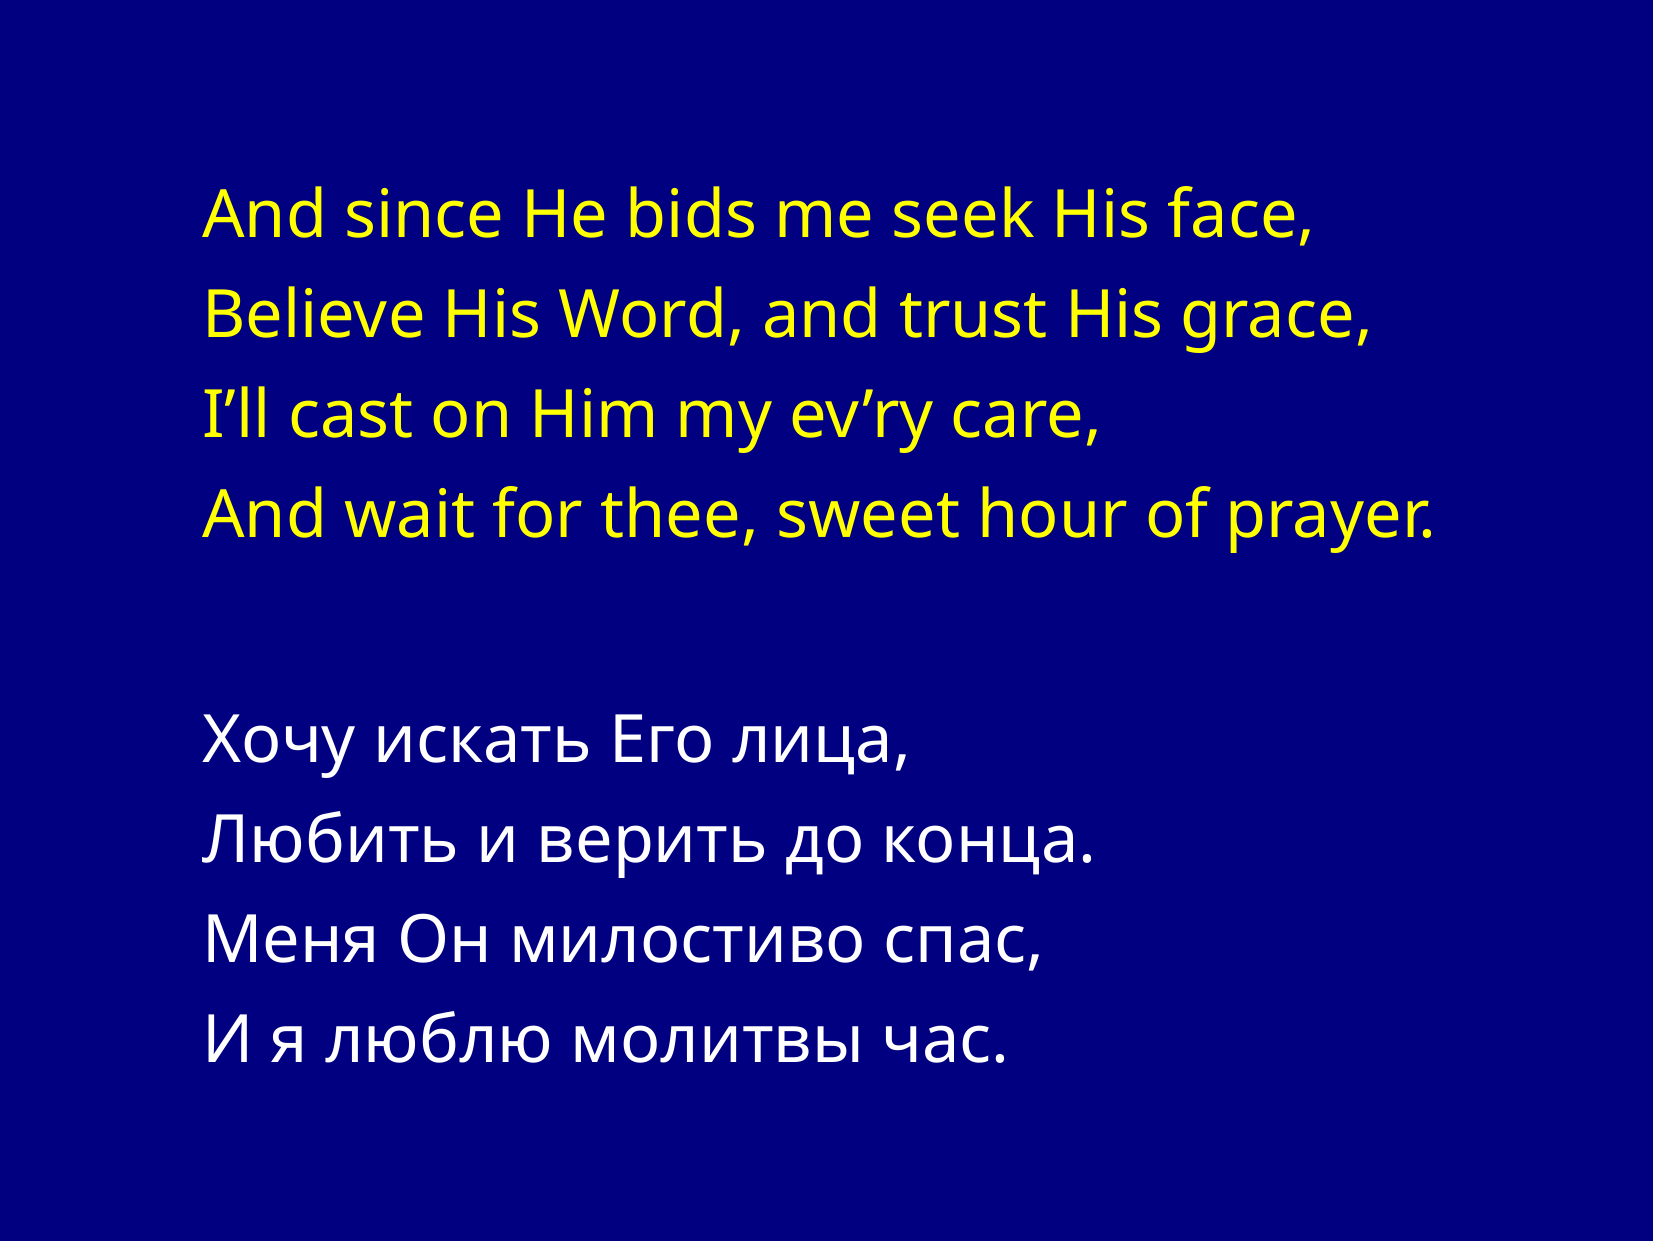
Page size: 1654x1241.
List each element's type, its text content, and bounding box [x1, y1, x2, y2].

text_box Хочу искать Его лица, Любить и верить до конца. Меня Он милостиво спас, И я люблю молитвы час. [75, 675, 1576, 1163]
text_box And since He bids me seek His face, Believe His Word, and trust His grace, I’ll cast on Him my ev’ry care, And wait for thee, sweet hour of prayer. [75, 150, 1653, 638]
